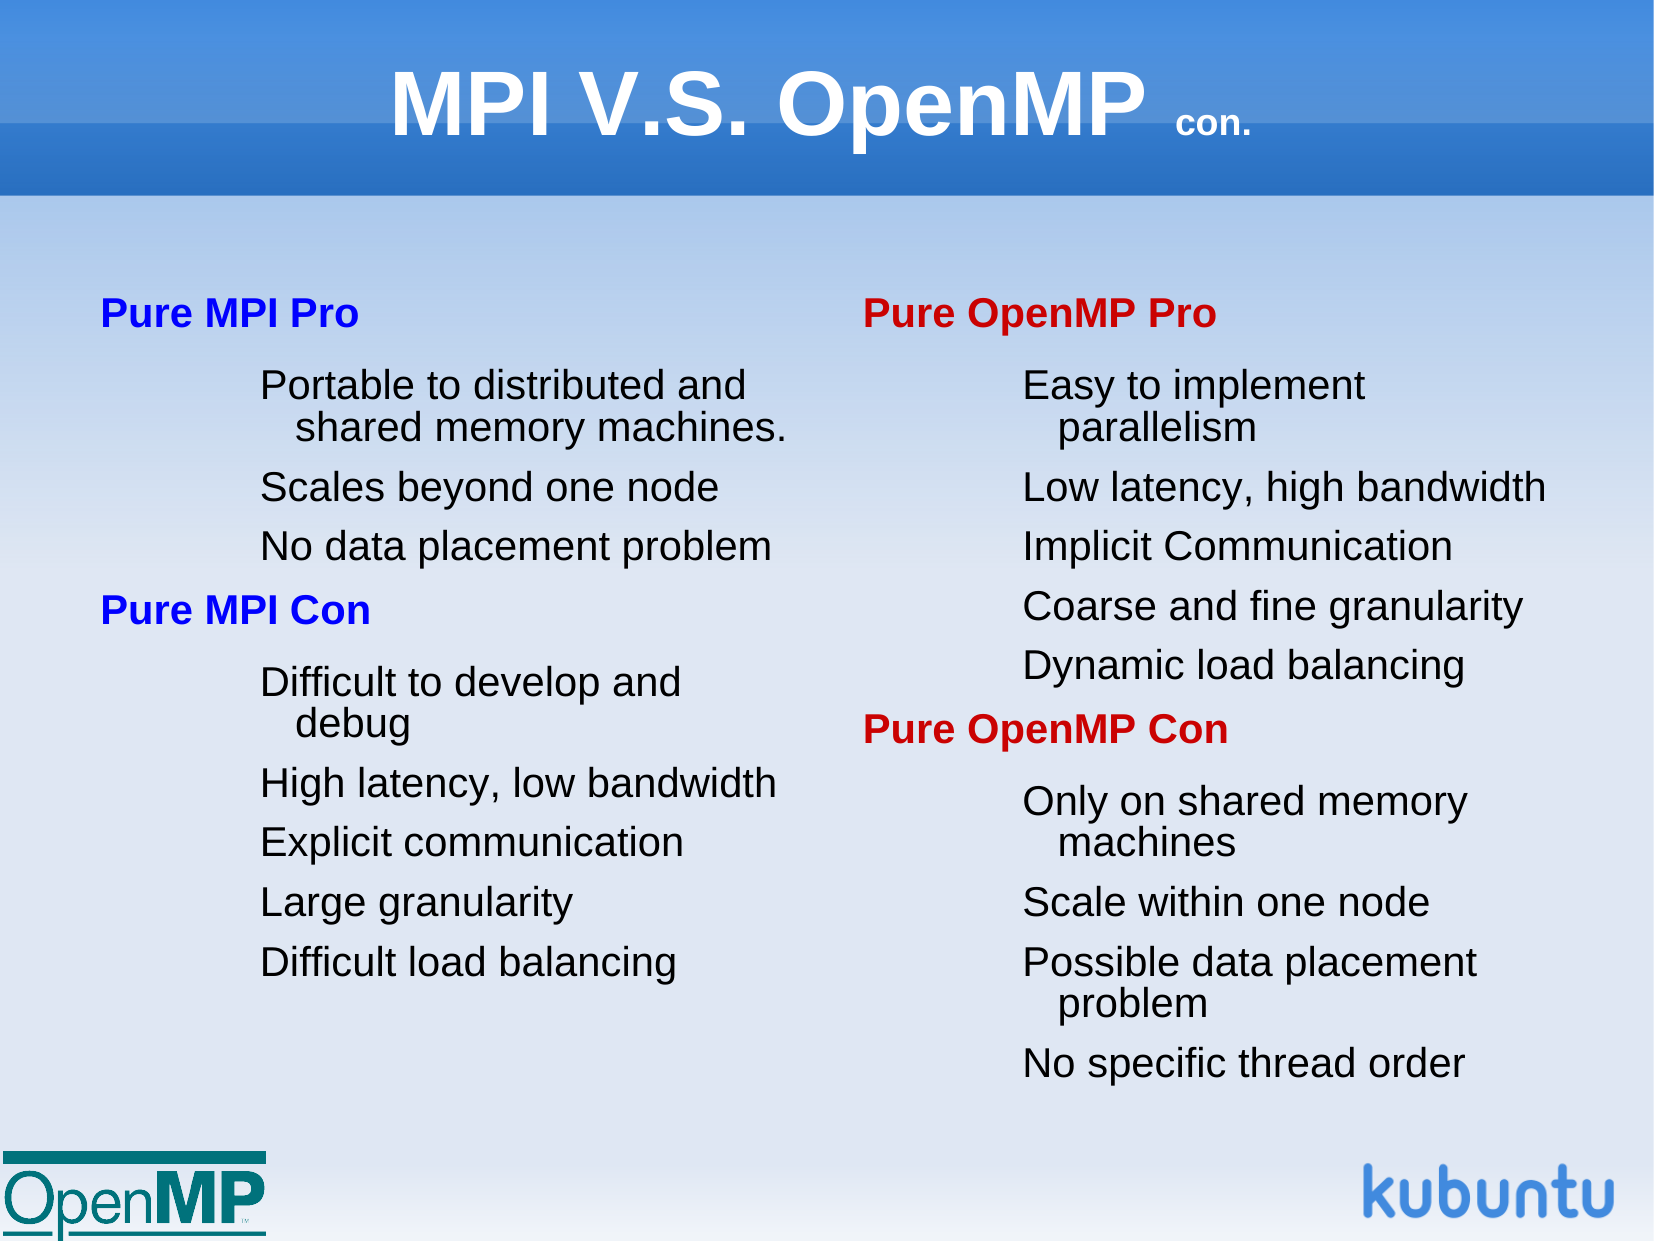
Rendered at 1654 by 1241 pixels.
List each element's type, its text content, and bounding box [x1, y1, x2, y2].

list Pure MPI Pro Portable to distributed and shared memory machines. Scales beyond one node No data placement problem Pure MPI Con Difficult to develop and debug High latency, low bandwidth Explicit communication Large granularity Difficult load balancing [82, 290, 809, 1137]
title MPI V.S. OpenMP con. [76, 0, 1565, 208]
list Pure OpenMP Pro Easy to implement parallelism Low latency, high bandwidth Implicit Communication Coarse and fine granularity Dynamic load balancing Pure OpenMP Con Only on shared memory machines Scale within one node Possible data placement problem No specific thread order [845, 290, 1572, 1199]
picture [0, 0, 1654, 1241]
